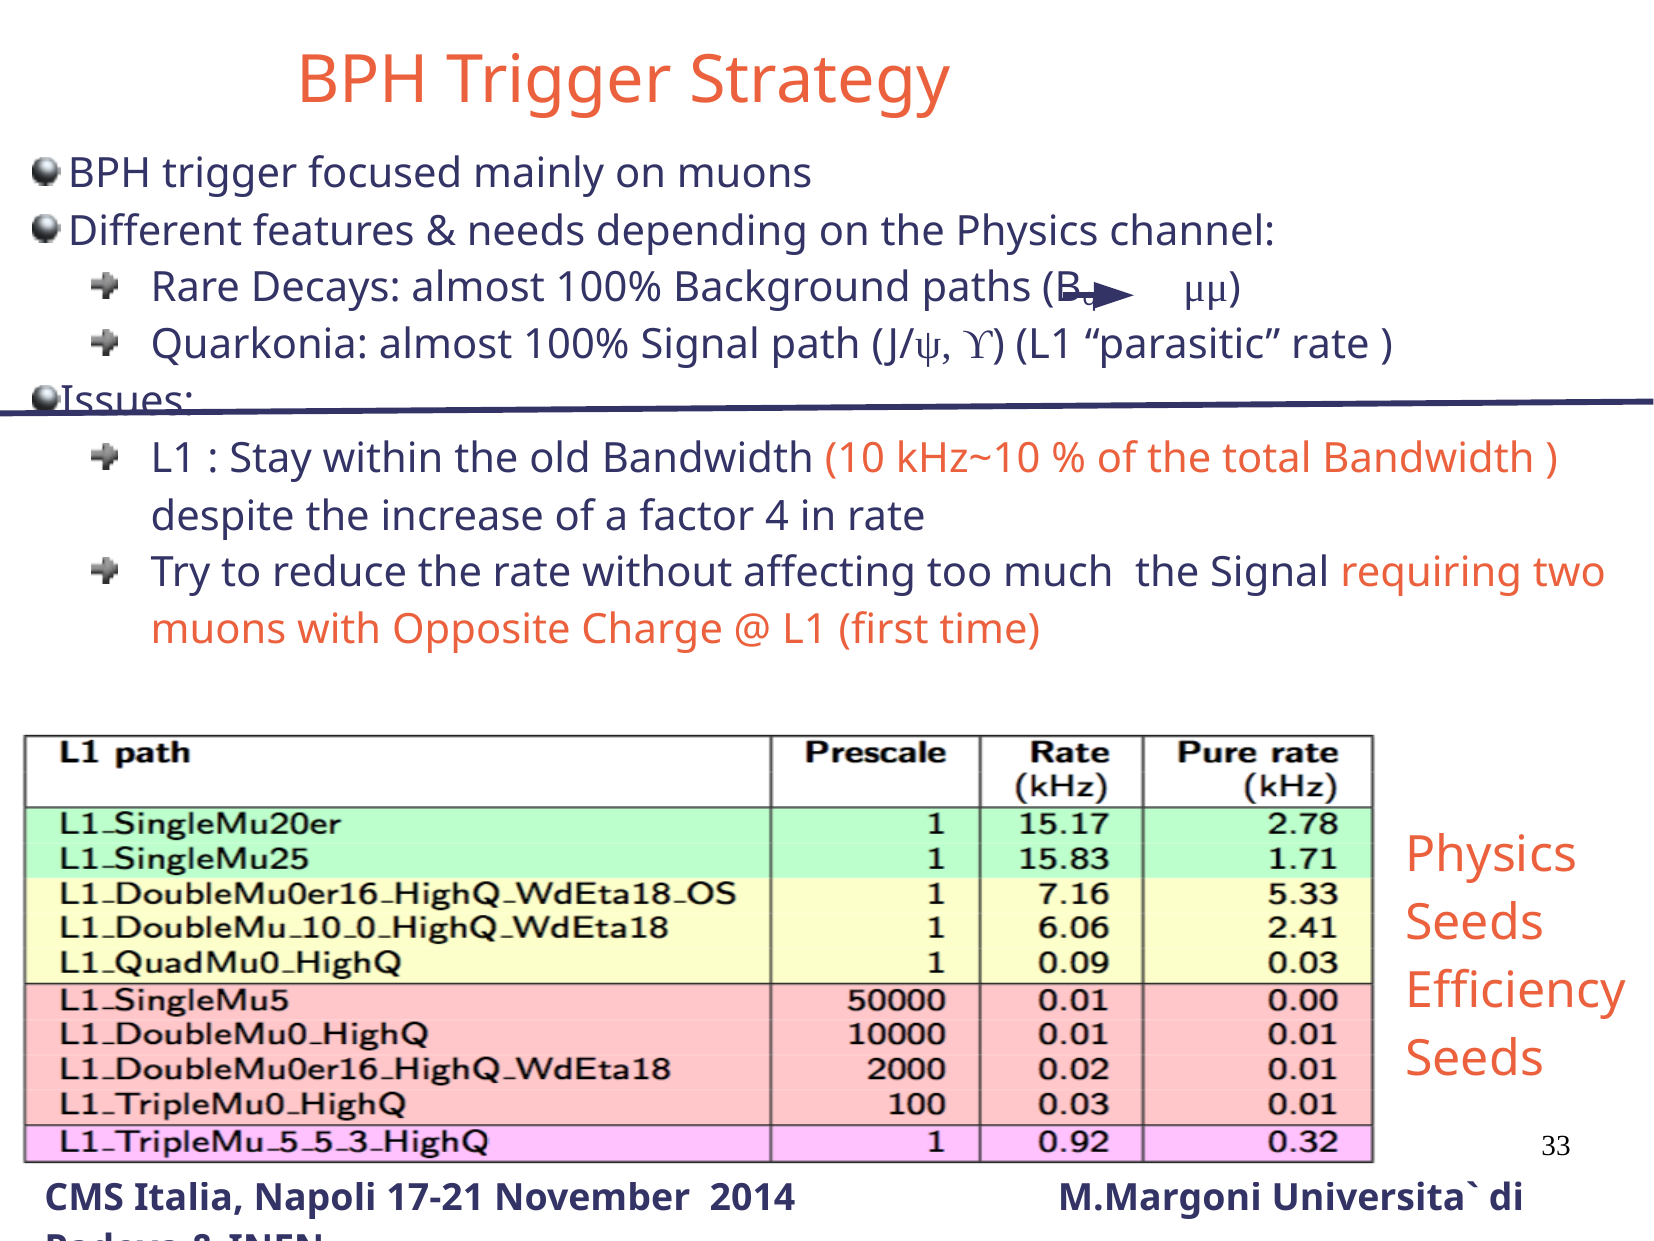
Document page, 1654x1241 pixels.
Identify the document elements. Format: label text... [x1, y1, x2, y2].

text_box BPH trigger focused mainly on muons Different features & needs depending on the Physics channel: Rare Decays: almost 100% Background paths (Bq μμ) Quarkonia: almost 100% Signal path (J/ψ, ϒ) (L1 “parasitic” rate ) Issues: L1 : Stay within the old Bandwidth (10 kHz~10 % of the total Bandwidth ) despite the increase of a factor 4 in rate Try to reduce the rate without affecting too much the Signal requiring two muons with Opposite Charge @ L1 (first time) [17, 135, 1630, 410]
text_box BPH trigger focused mainly on muons Different features & needs depending on the Physics channel: Rare Decays: almost 100% Background paths (Bq μμ) Quarkonia: almost 100% Signal path (J/ψ, ϒ) (L1 “parasitic” rate ) Issues: L1 : Stay within the old Bandwidth (10 kHz~10 % of the total Bandwidth ) despite the increase of a factor 4 in rate Try to reduce the rate without affecting too much the Signal requiring two muons with Opposite Charge @ L1 (first time) [17, 405, 1630, 739]
picture [0, 720, 1406, 1182]
text_box BPH Trigger Strategy [17, 23, 1654, 139]
text_box Physics Seeds Efficiency Seeds [1406, 810, 1642, 1134]
text_box CMS Italia, Napoli 17-21 November 2014 M.Margoni Universita` di Padova & INFN [29, 1163, 1625, 1237]
